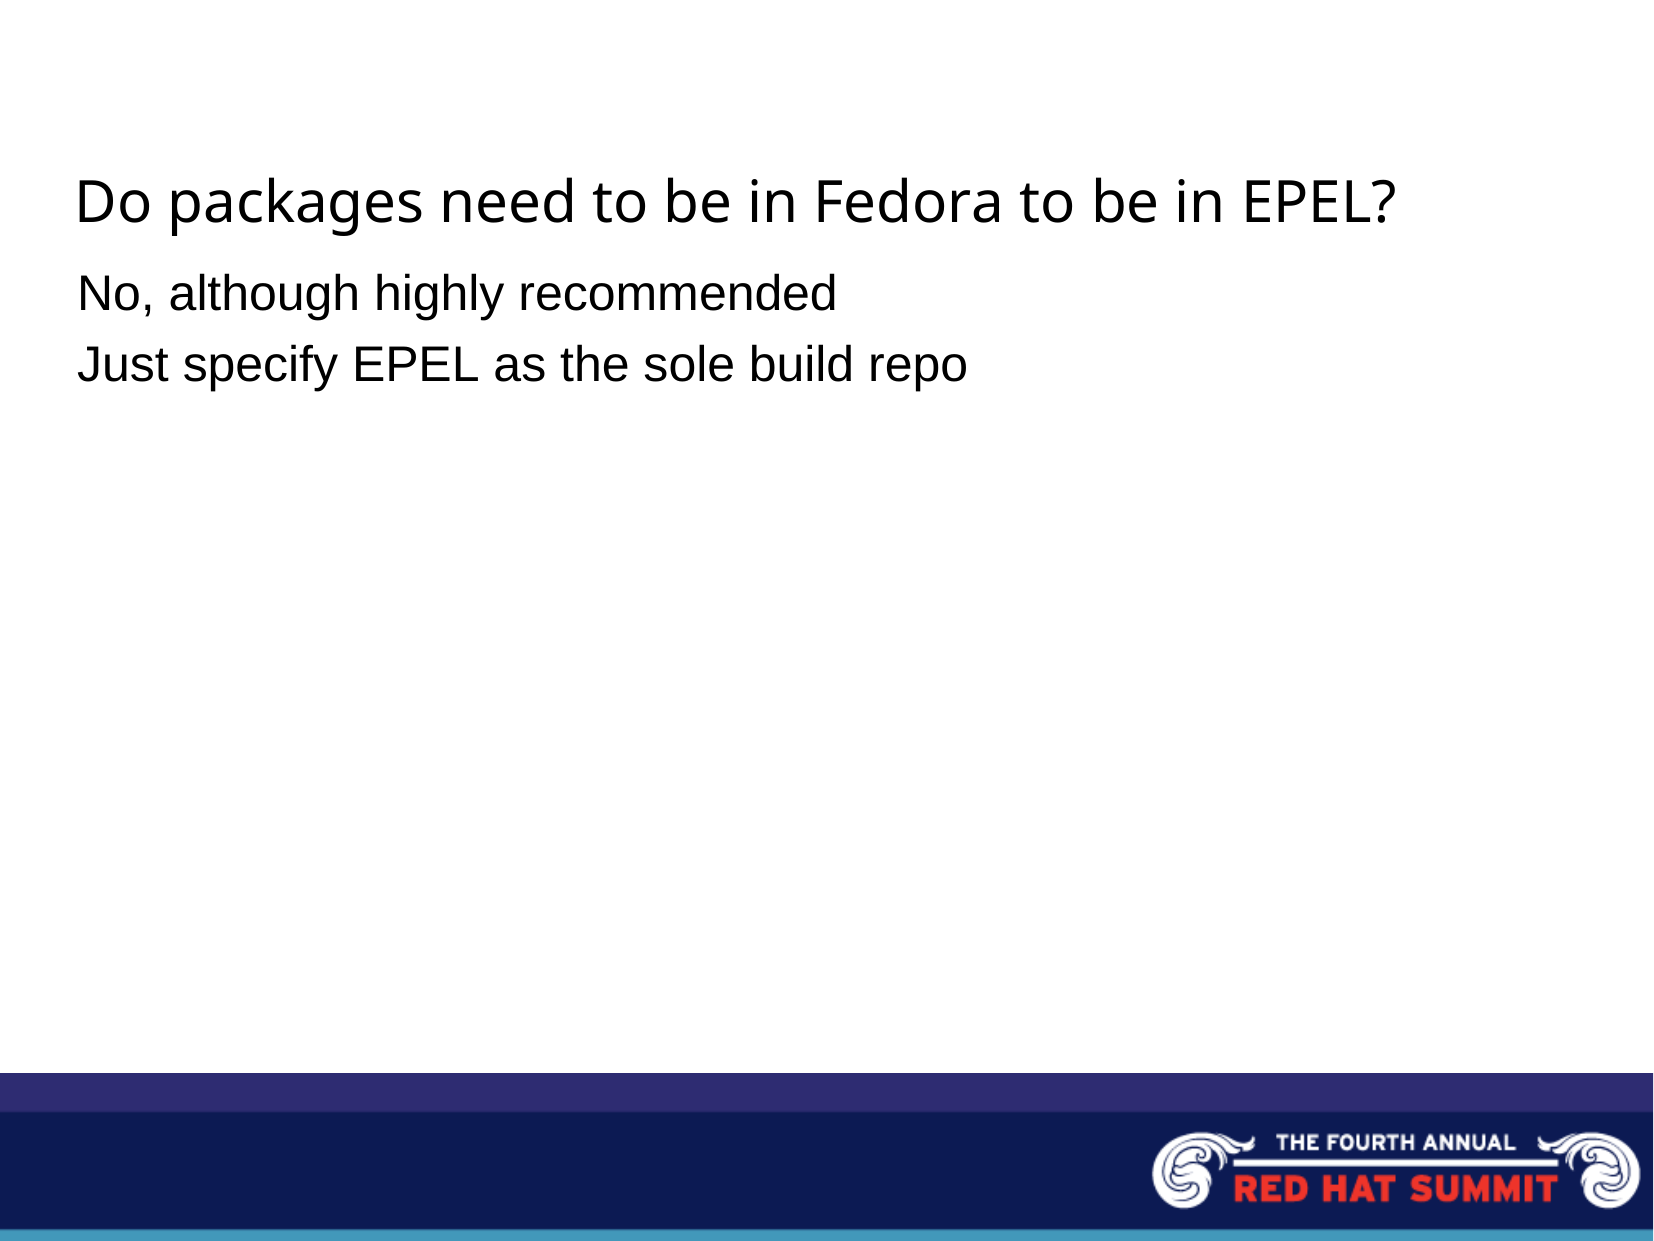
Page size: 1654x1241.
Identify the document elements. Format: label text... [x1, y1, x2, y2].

title Do packages need to be in Fedora to be in EPEL? [74, 131, 1506, 268]
picture [0, 1073, 1654, 1241]
list No, although highly recommended Just specify EPEL as the sole build repo [77, 264, 1500, 1174]
